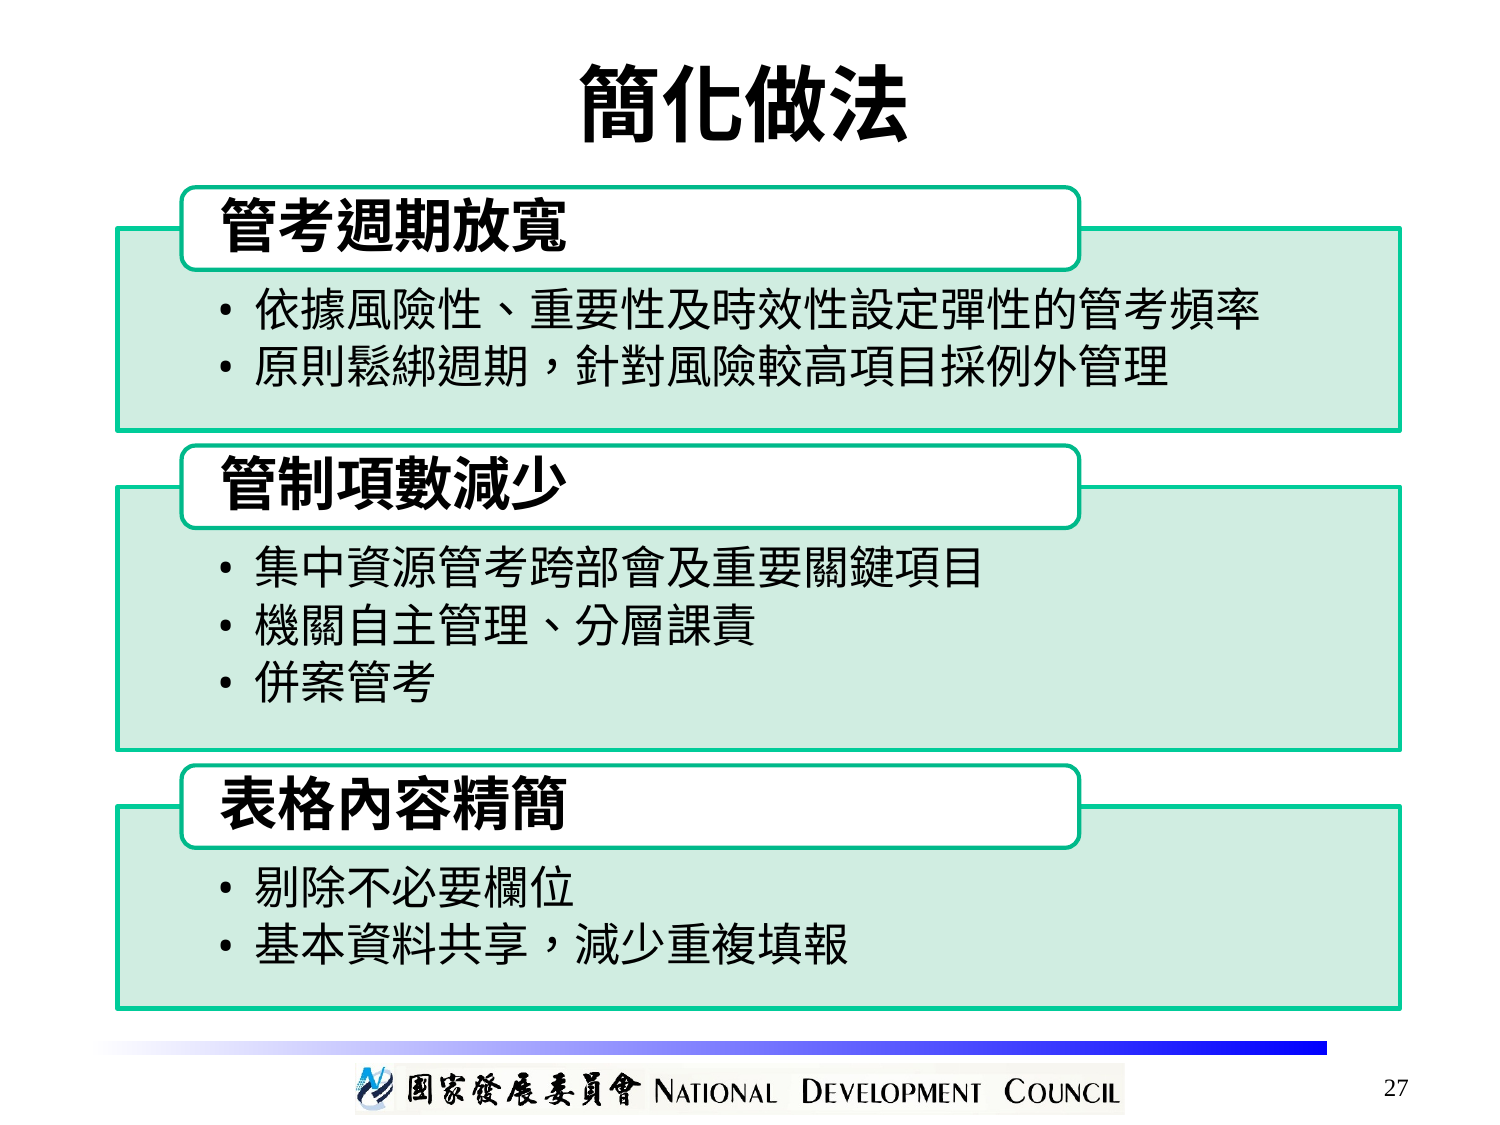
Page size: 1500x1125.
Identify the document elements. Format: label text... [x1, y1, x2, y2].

text_box 管制項數減少 [181, 445, 1080, 528]
title 簡化做法 [69, 45, 1420, 233]
text_box [1368, 1063, 1485, 1100]
text_box 管考週期放寬 [181, 187, 1080, 270]
text_box 表格內容精簡 [181, 765, 1080, 848]
text_box 依據風險性、重要性及時效性設定彈性的管考頻率 原則鬆綁週期，針對風險較高項目採例外管理 [117, 228, 1400, 431]
text_box 集中資源管考跨部會及重要關鍵項目 機關自主管理、分層課責 併案管考 [117, 486, 1400, 751]
text_box 剔除不必要欄位 基本資料共享，減少重複填報 [117, 806, 1400, 1009]
